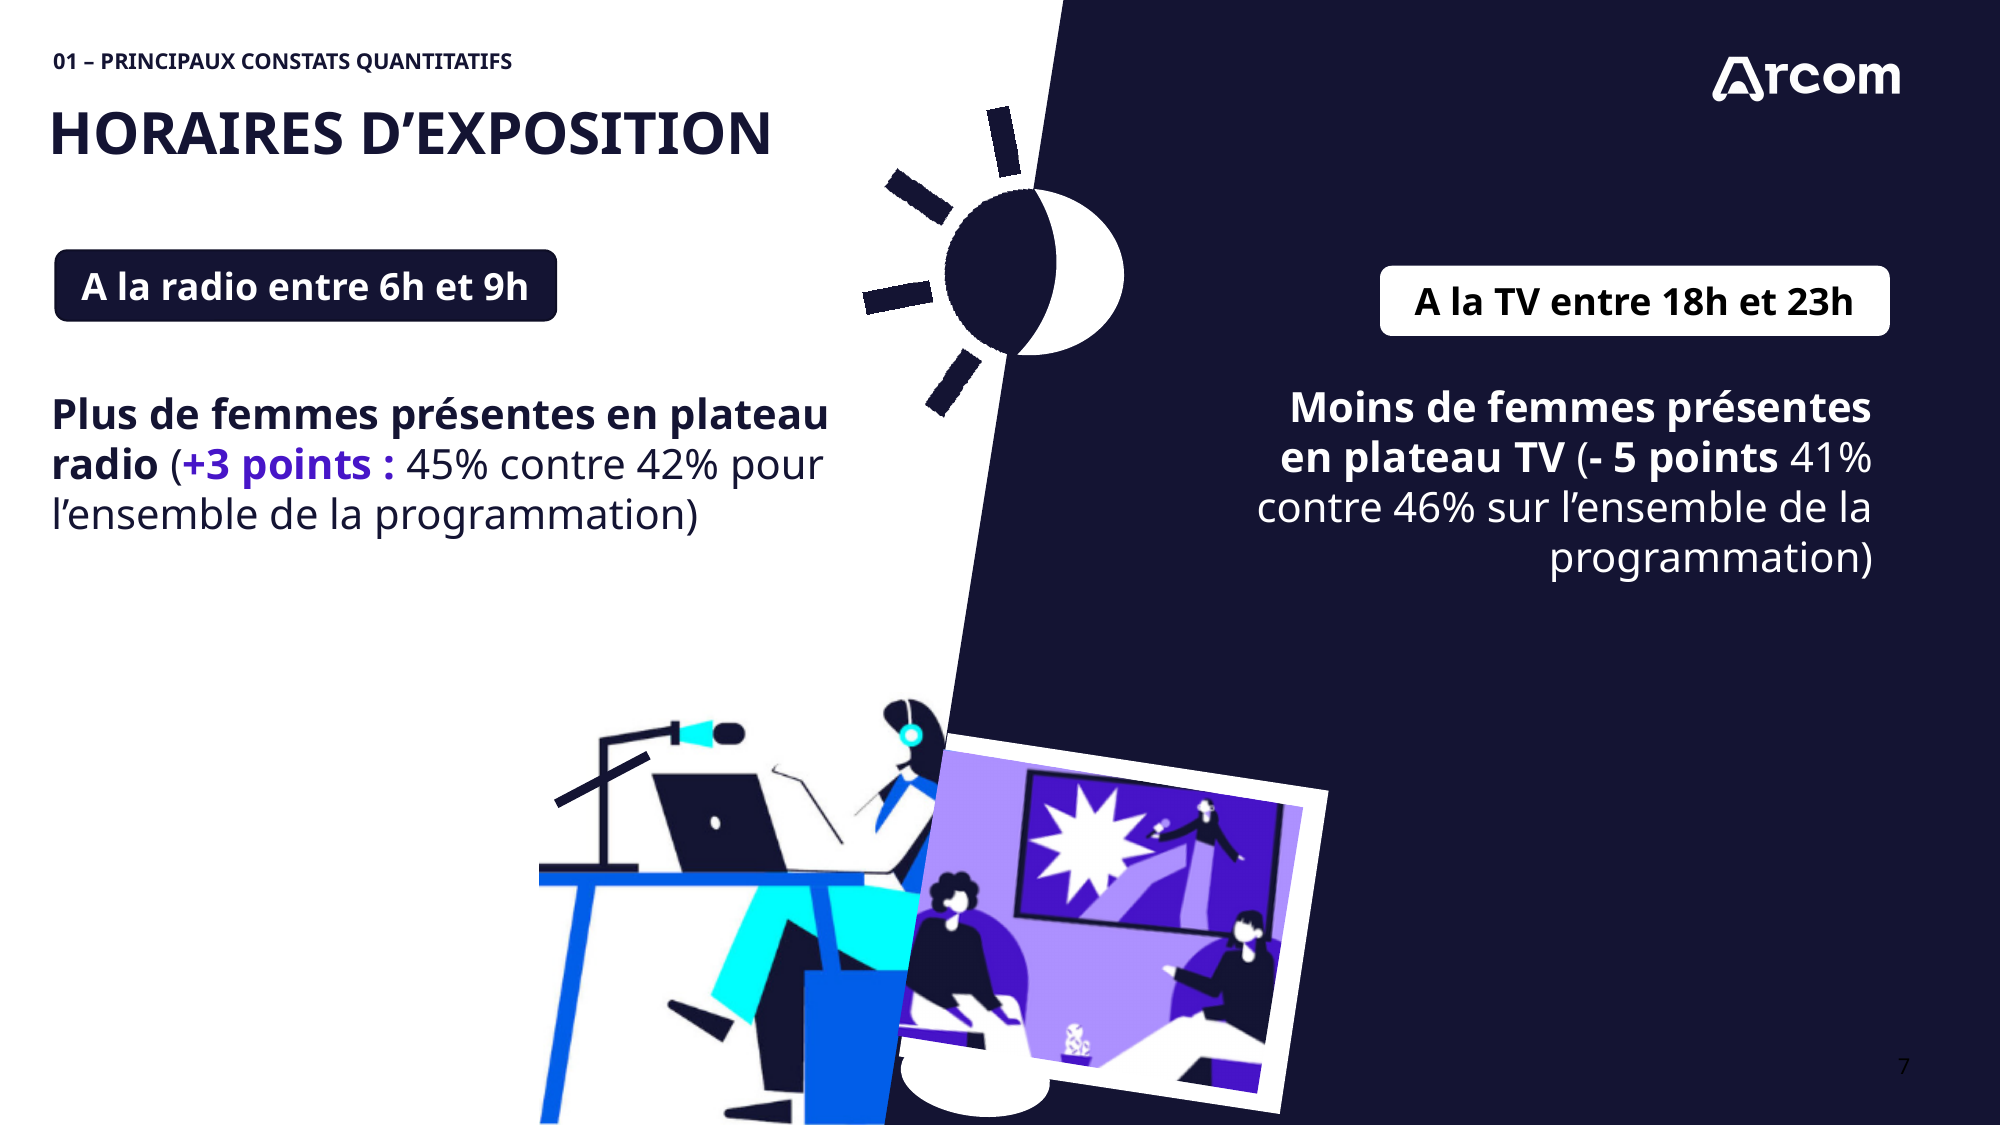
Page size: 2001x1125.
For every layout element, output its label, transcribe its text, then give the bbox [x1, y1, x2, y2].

text_box HORAIRES D’EXPOSITION [48, 88, 1717, 174]
picture [539, 692, 1304, 1125]
picture [1689, 33, 1923, 125]
title 01 – Principaux constats quantitatifs [38, 50, 1180, 75]
text_box A la radio entre 6h et 9h [55, 250, 557, 321]
text_box Plus de femmes présentes en plateau radio (+3 points : 45% contre 42% pour l’ensemble de la programmation) [51, 380, 871, 546]
slide_number <numéro> [1460, 1054, 1911, 1081]
text_box Moins de femmes présentes en plateau TV (- 5 points 41% contre 46% sur l’ensemble de la programmation) [1234, 373, 1888, 589]
picture [1023, 82, 1050, 88]
text_box [884, 0, 2000, 1125]
text_box A la TV entre 18h et 23h [1380, 265, 1890, 336]
picture [824, 174, 1035, 485]
